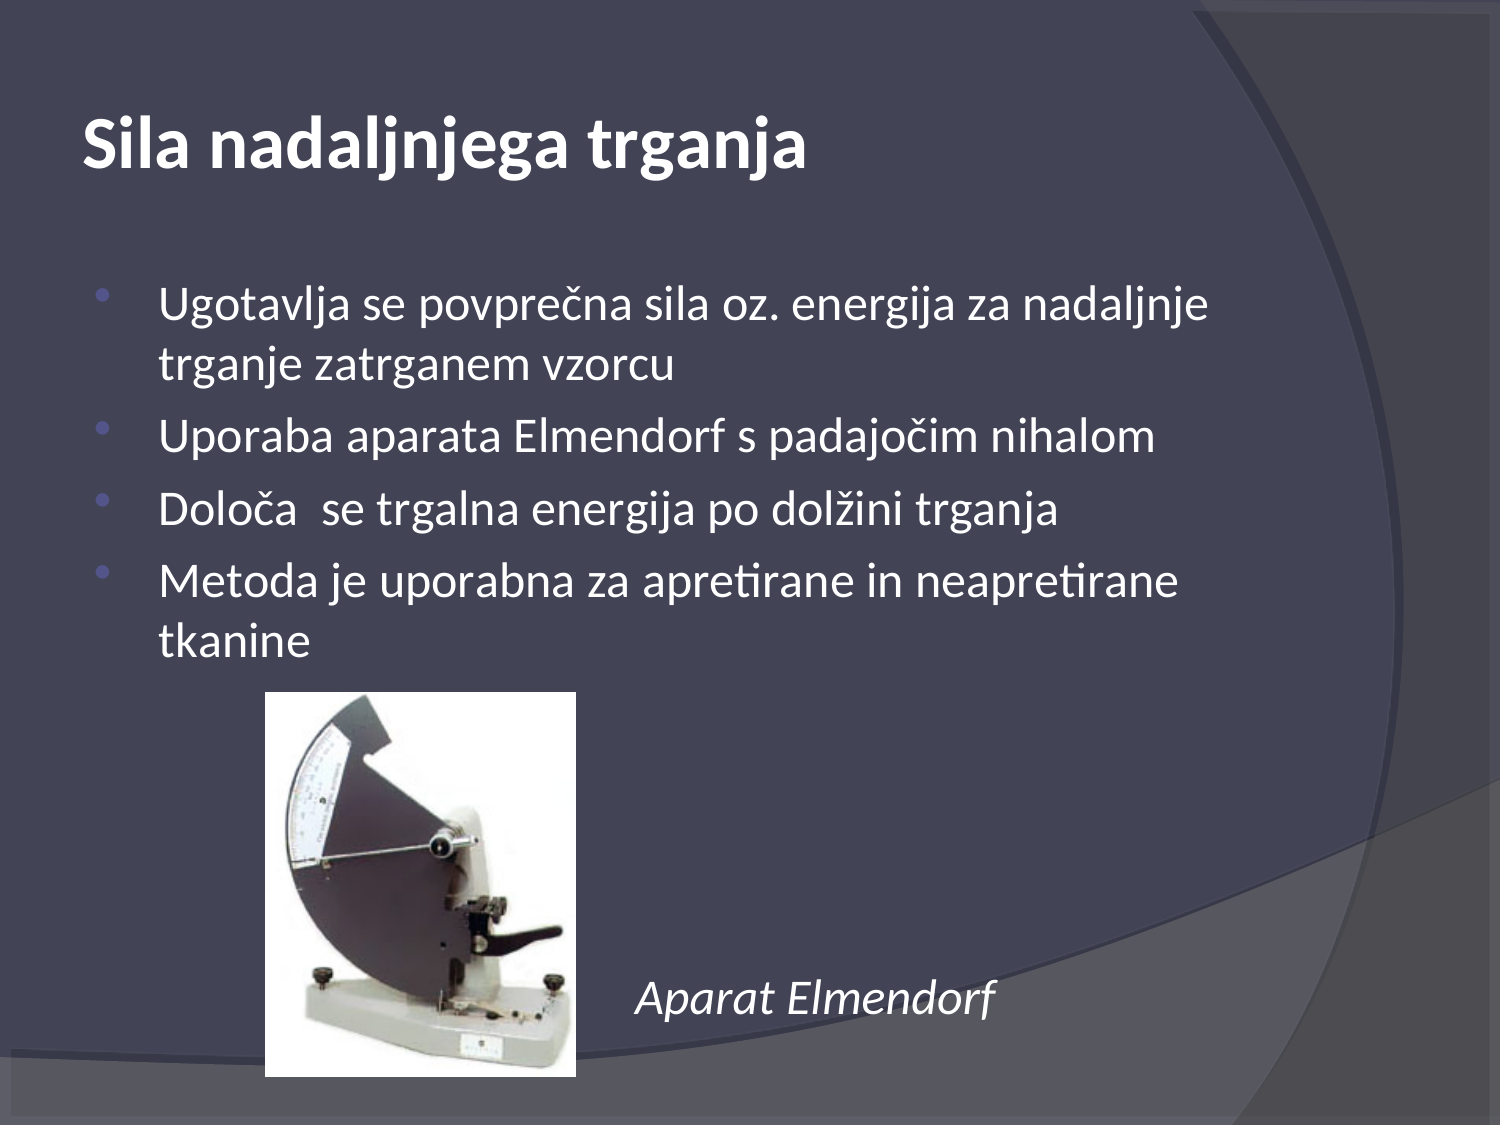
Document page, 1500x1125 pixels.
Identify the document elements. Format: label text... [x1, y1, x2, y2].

picture [265, 692, 576, 1077]
title Sila nadaljnjega trganja [74, 45, 1300, 233]
list Ugotavlja se povprečna sila oz. energija za nadaljnje trganje zatrganem vzorcu Uporaba aparata Elmendorf s padajočim nihalom Določa se trgalna energija po dolžini trganja Metoda je uporabna za apretirane in neapretirane tkanine [74, 262, 1300, 1006]
text_box Aparat Elmendorf [620, 956, 1022, 1032]
